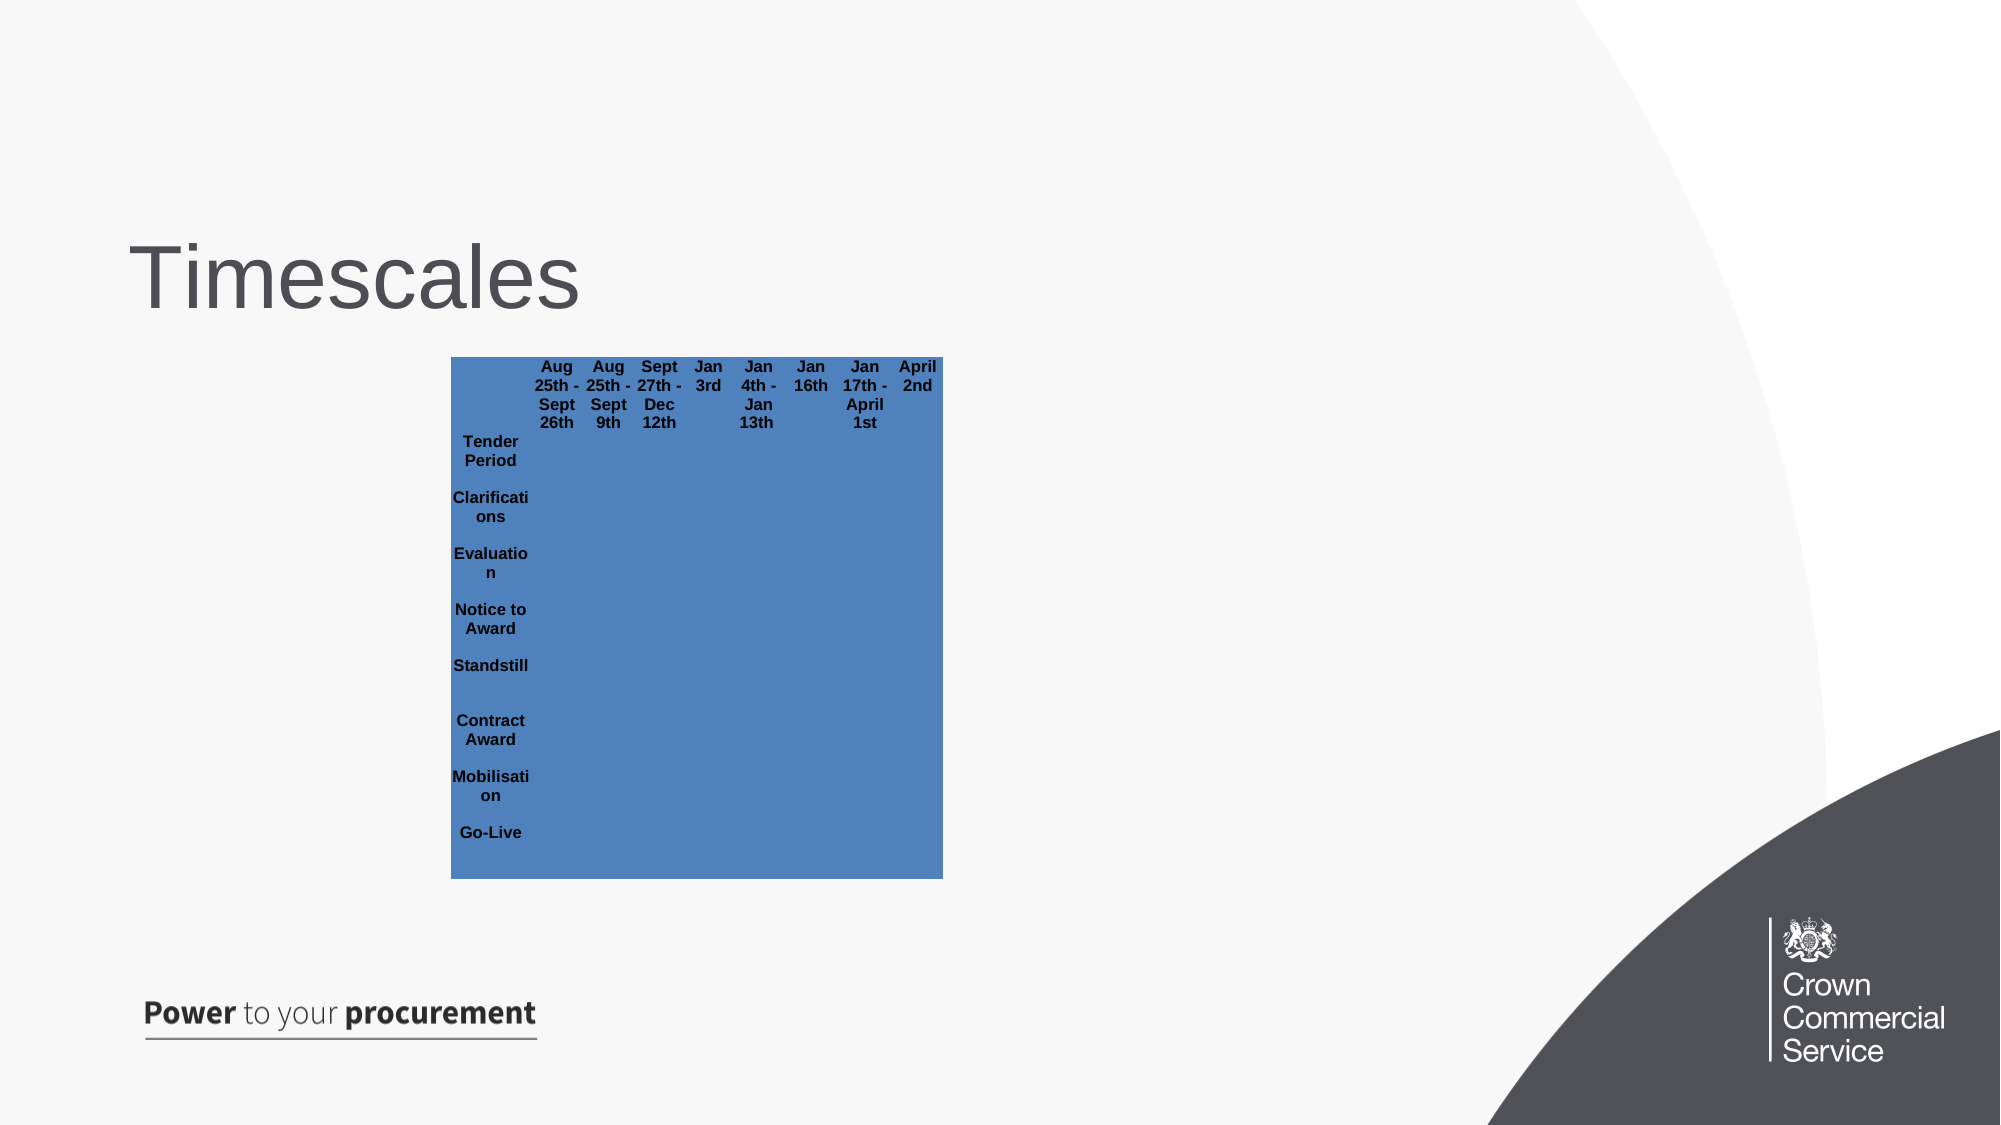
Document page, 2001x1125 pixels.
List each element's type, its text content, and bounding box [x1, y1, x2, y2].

table_cell [531, 600, 583, 656]
table_cell [634, 823, 685, 879]
table_cell [893, 433, 943, 488]
table_cell Contract Award [451, 712, 531, 767]
table_cell [685, 433, 733, 488]
table_cell [634, 488, 685, 544]
table_cell [785, 600, 837, 656]
table_header April 2nd [893, 357, 943, 433]
table_cell [583, 544, 634, 600]
table_cell [733, 656, 785, 712]
table_header Jan 3rd [685, 357, 733, 433]
table_cell [837, 712, 893, 767]
table_cell [837, 823, 893, 879]
table_cell [837, 433, 893, 488]
table_cell Go-Live [451, 823, 531, 879]
table_cell [583, 488, 634, 544]
table_cell Mobilisation [451, 767, 531, 823]
table_cell [685, 712, 733, 767]
table_cell [531, 544, 583, 600]
table_cell [837, 488, 893, 544]
table_cell [785, 823, 837, 879]
table_cell [733, 488, 785, 544]
title Timescales [128, 219, 1922, 358]
table_cell [785, 656, 837, 712]
table_header Sept 27th - Dec 12th [634, 357, 685, 433]
table_cell [785, 712, 837, 767]
table_cell [733, 823, 785, 879]
table_cell [685, 823, 733, 879]
table_cell [634, 600, 685, 656]
table_cell [685, 656, 733, 712]
table_cell [733, 712, 785, 767]
table_cell [531, 712, 583, 767]
table_cell [531, 656, 583, 712]
table_cell [583, 600, 634, 656]
table_cell [583, 433, 634, 488]
table_cell [837, 656, 893, 712]
table_cell Tender Period [451, 433, 531, 488]
table_cell [583, 656, 634, 712]
table_cell Notice to Award [451, 600, 531, 656]
table_cell [785, 433, 837, 488]
table_cell [634, 656, 685, 712]
table_cell [893, 712, 943, 767]
table_cell Standstill [451, 656, 531, 712]
table_cell [733, 600, 785, 656]
table_cell [531, 767, 583, 823]
table_cell [733, 544, 785, 600]
table_header Aug 25th - Sept 9th [583, 357, 634, 433]
table_cell Evaluation [451, 544, 531, 600]
table_cell [837, 767, 893, 823]
table_cell [893, 656, 943, 712]
table_cell [685, 488, 733, 544]
table_cell [733, 433, 785, 488]
table_header Jan 17th - April 1st [837, 357, 893, 433]
table_cell [634, 544, 685, 600]
table_cell [583, 767, 634, 823]
table_cell [893, 488, 943, 544]
table_cell [685, 767, 733, 823]
table_cell [785, 767, 837, 823]
table_cell [583, 712, 634, 767]
table_cell [893, 544, 943, 600]
table_header Jan 16th [785, 357, 837, 433]
table_cell [634, 767, 685, 823]
table_cell [837, 600, 893, 656]
table_cell [685, 544, 733, 600]
table_header Jan 4th - Jan 13th [733, 357, 785, 433]
table_header Aug 25th - Sept 26th [531, 357, 583, 433]
table_cell [531, 823, 583, 879]
table_cell [634, 712, 685, 767]
table_cell [634, 433, 685, 488]
table_cell [785, 544, 837, 600]
table_cell [733, 767, 785, 823]
table_cell [583, 823, 634, 879]
table_cell [531, 488, 583, 544]
table_cell [785, 488, 837, 544]
table_cell [837, 544, 893, 600]
table_cell [893, 823, 943, 879]
table_cell [893, 767, 943, 823]
table_cell [893, 600, 943, 656]
table_cell [531, 433, 583, 488]
table_cell [685, 600, 733, 656]
table_header [451, 357, 531, 433]
table_cell Clarifications [451, 488, 531, 544]
